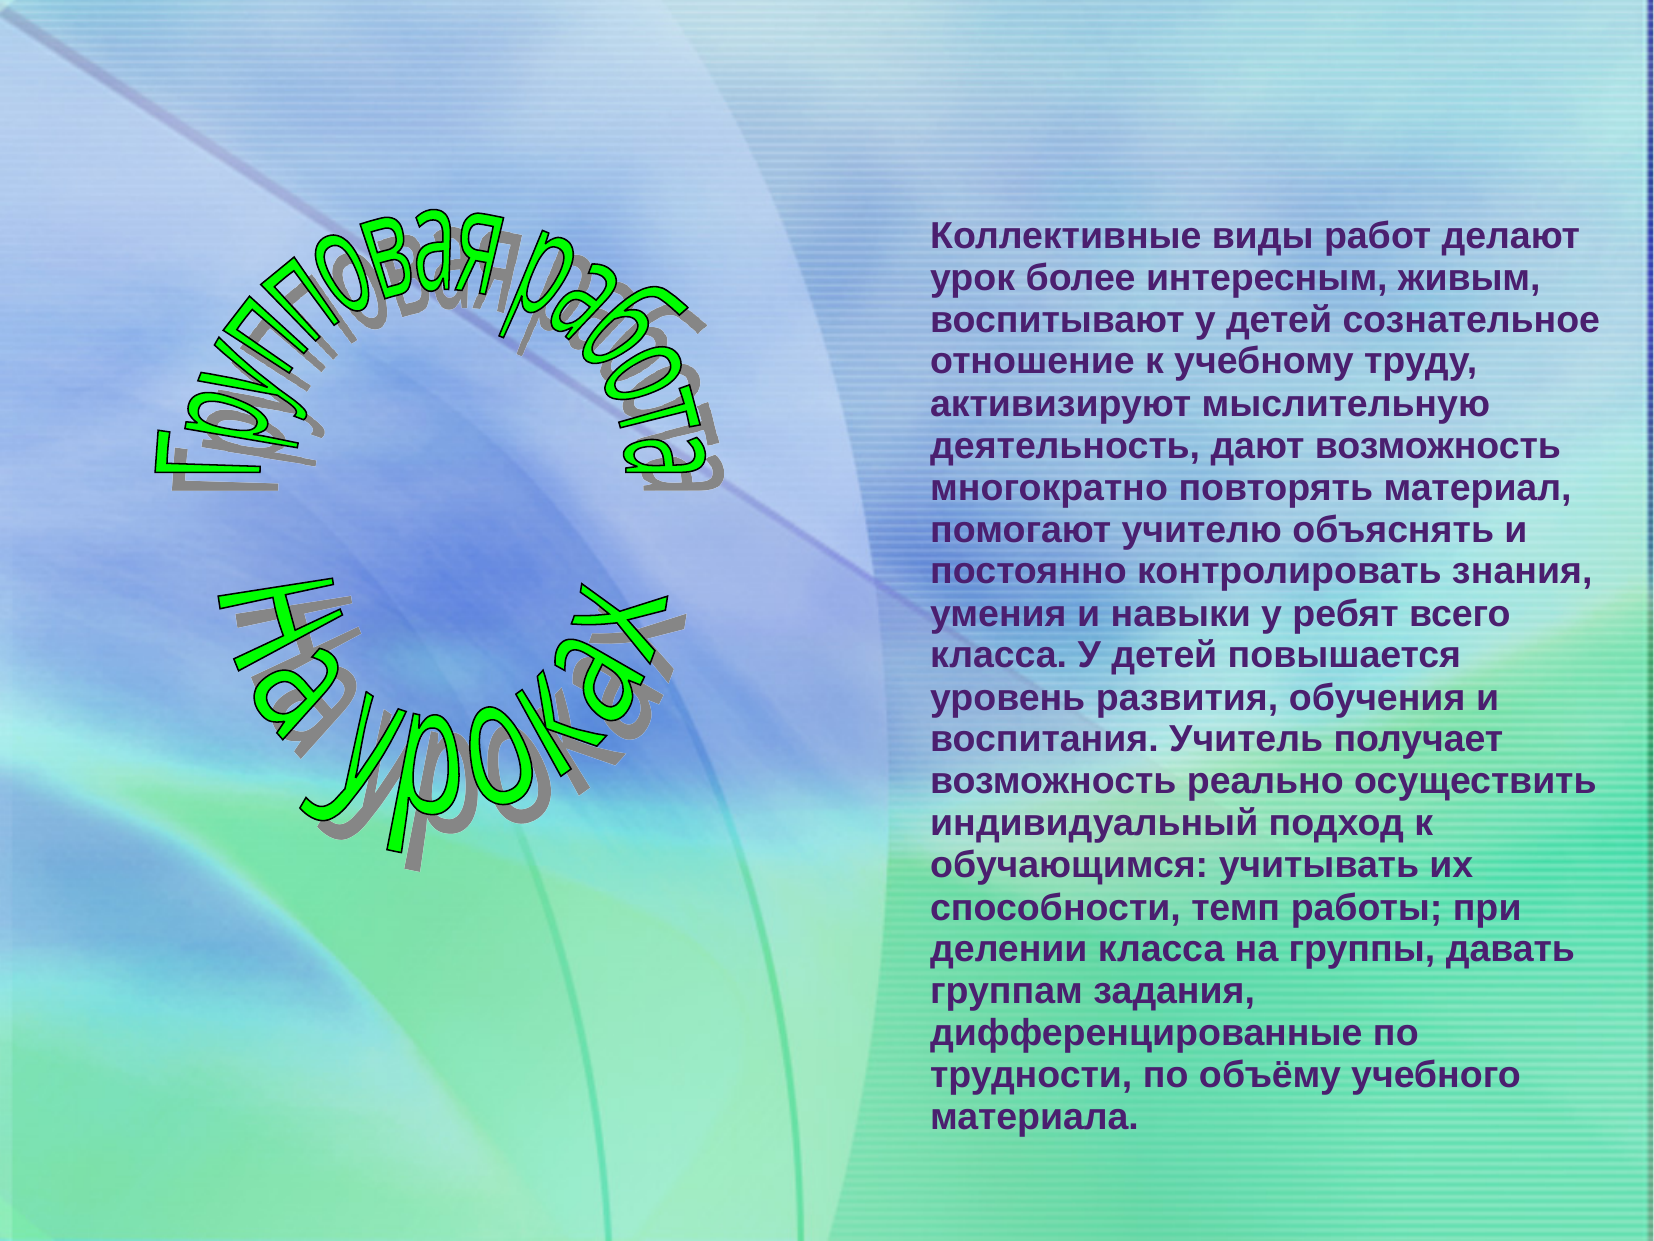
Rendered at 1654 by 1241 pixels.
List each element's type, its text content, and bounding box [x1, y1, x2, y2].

text_box Групповая работа [260, 257, 339, 341]
text_box Групповая работа [582, 286, 688, 364]
text_box Групповая работа [604, 346, 682, 400]
text_box На уроках [571, 583, 668, 664]
text_box На уроках [386, 713, 460, 853]
picture [0, 0, 1654, 1241]
text_box Групповая работа [618, 384, 701, 428]
text_box Групповая работа [184, 392, 299, 448]
text_box Групповая работа [551, 263, 617, 340]
text_box Групповая работа [223, 296, 308, 374]
text_box Групповая работа [416, 209, 451, 292]
text_box Коллективные виды работ делают урок более интересным, живым, воспитывают у детей сознательное отношение к учебному труду, активизируют мыслительную деятельность, дают возможность многократно повторять материал, помогают учителю объяснять и постоянно контролировать знания, умения и навыки у ребят всего класса. У детей повышается уровень развития, обучения и воспитания. Учитель получает возможность реально осуществить индивидуальный подход к обучающимся: учитывать их способности, темп работы; при делении класса на группы, давать группам задания, дифференцированные по трудности, по объёму учебного материала. [915, 206, 1625, 1173]
text_box Групповая работа [455, 213, 504, 295]
text_box Групповая работа [197, 337, 307, 420]
text_box На уроках [515, 670, 607, 777]
text_box На уроках [218, 578, 343, 671]
text_box Групповая работа [315, 234, 369, 312]
text_box Групповая работа [360, 217, 411, 299]
text_box Групповая работа [155, 430, 261, 473]
text_box Групповая работа [499, 230, 574, 338]
text_box На уроках [254, 648, 338, 740]
text_box Групповая работа [623, 437, 706, 473]
text_box На уроках [555, 639, 645, 721]
text_box На уроках [299, 691, 407, 821]
text_box На уроках [469, 706, 533, 805]
